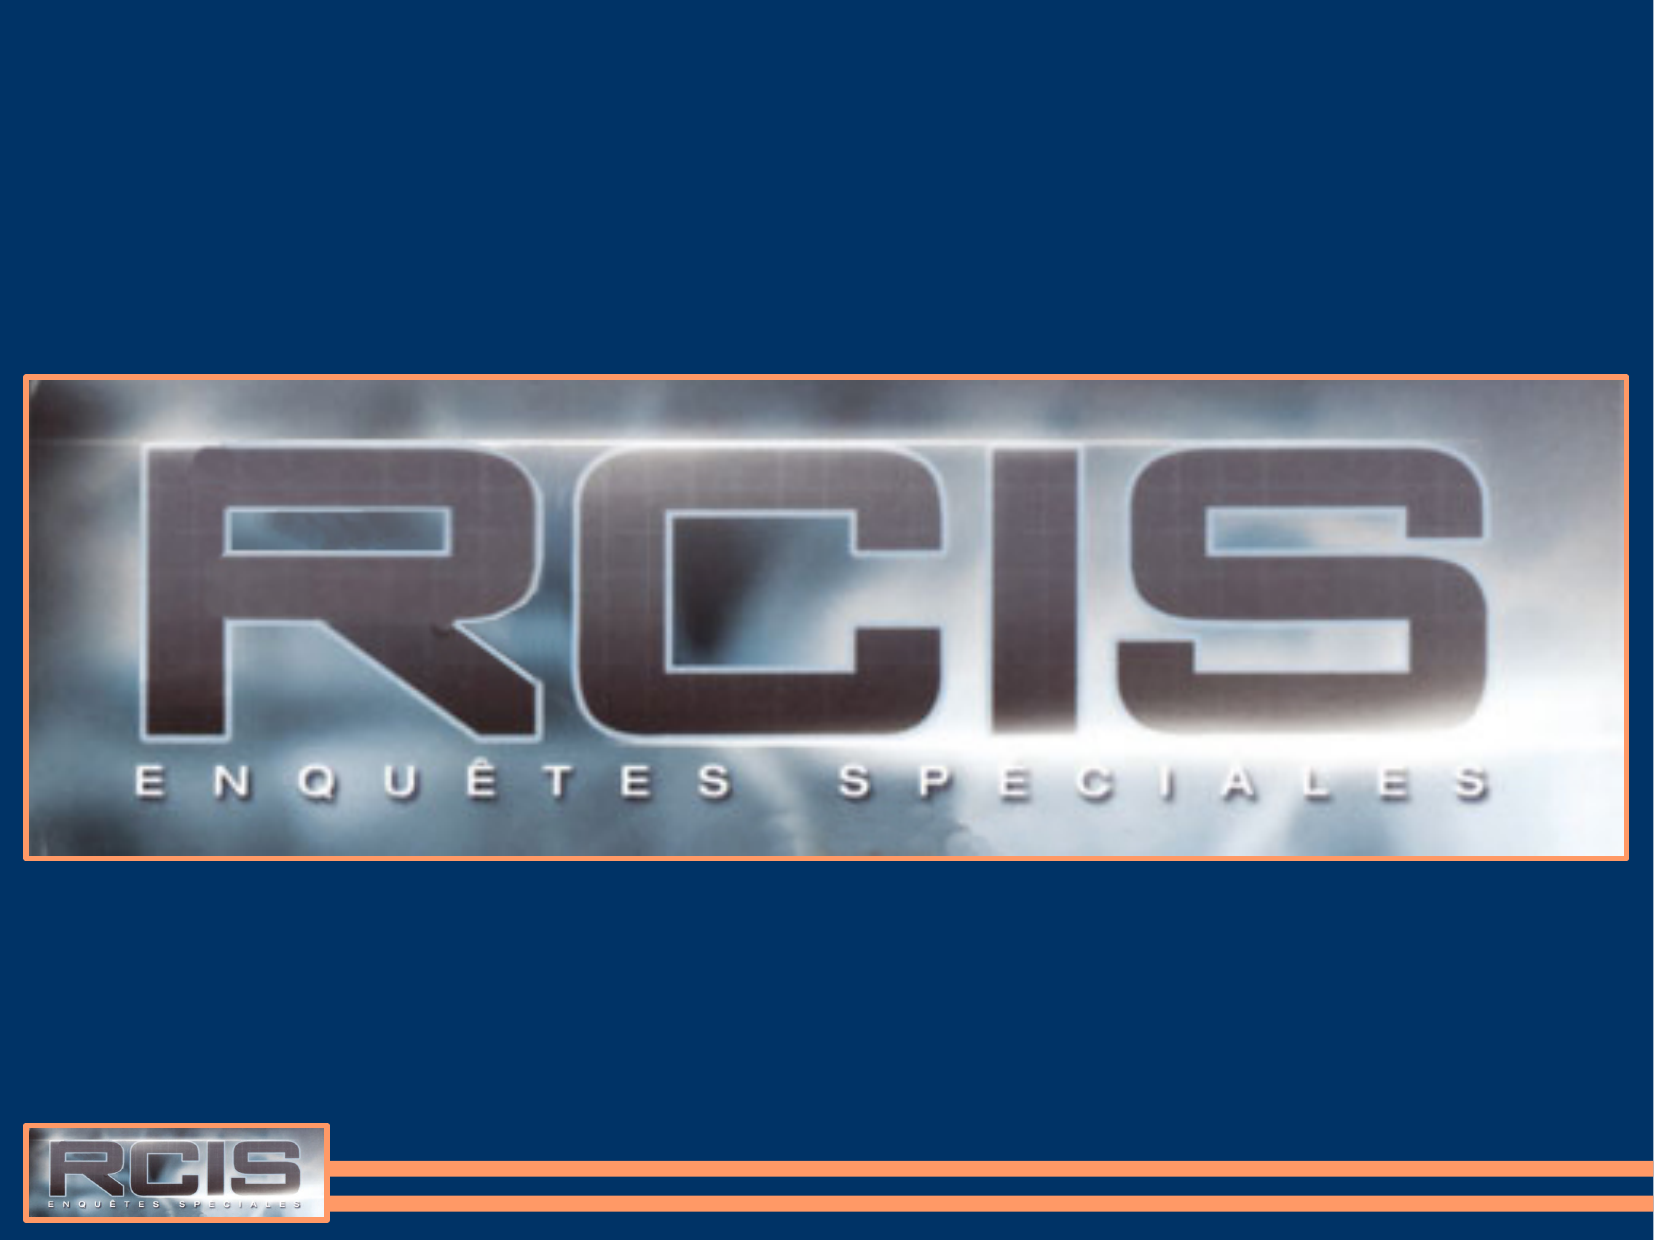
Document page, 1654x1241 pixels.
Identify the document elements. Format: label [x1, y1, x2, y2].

picture [28, 1128, 325, 1218]
picture [29, 380, 1624, 856]
